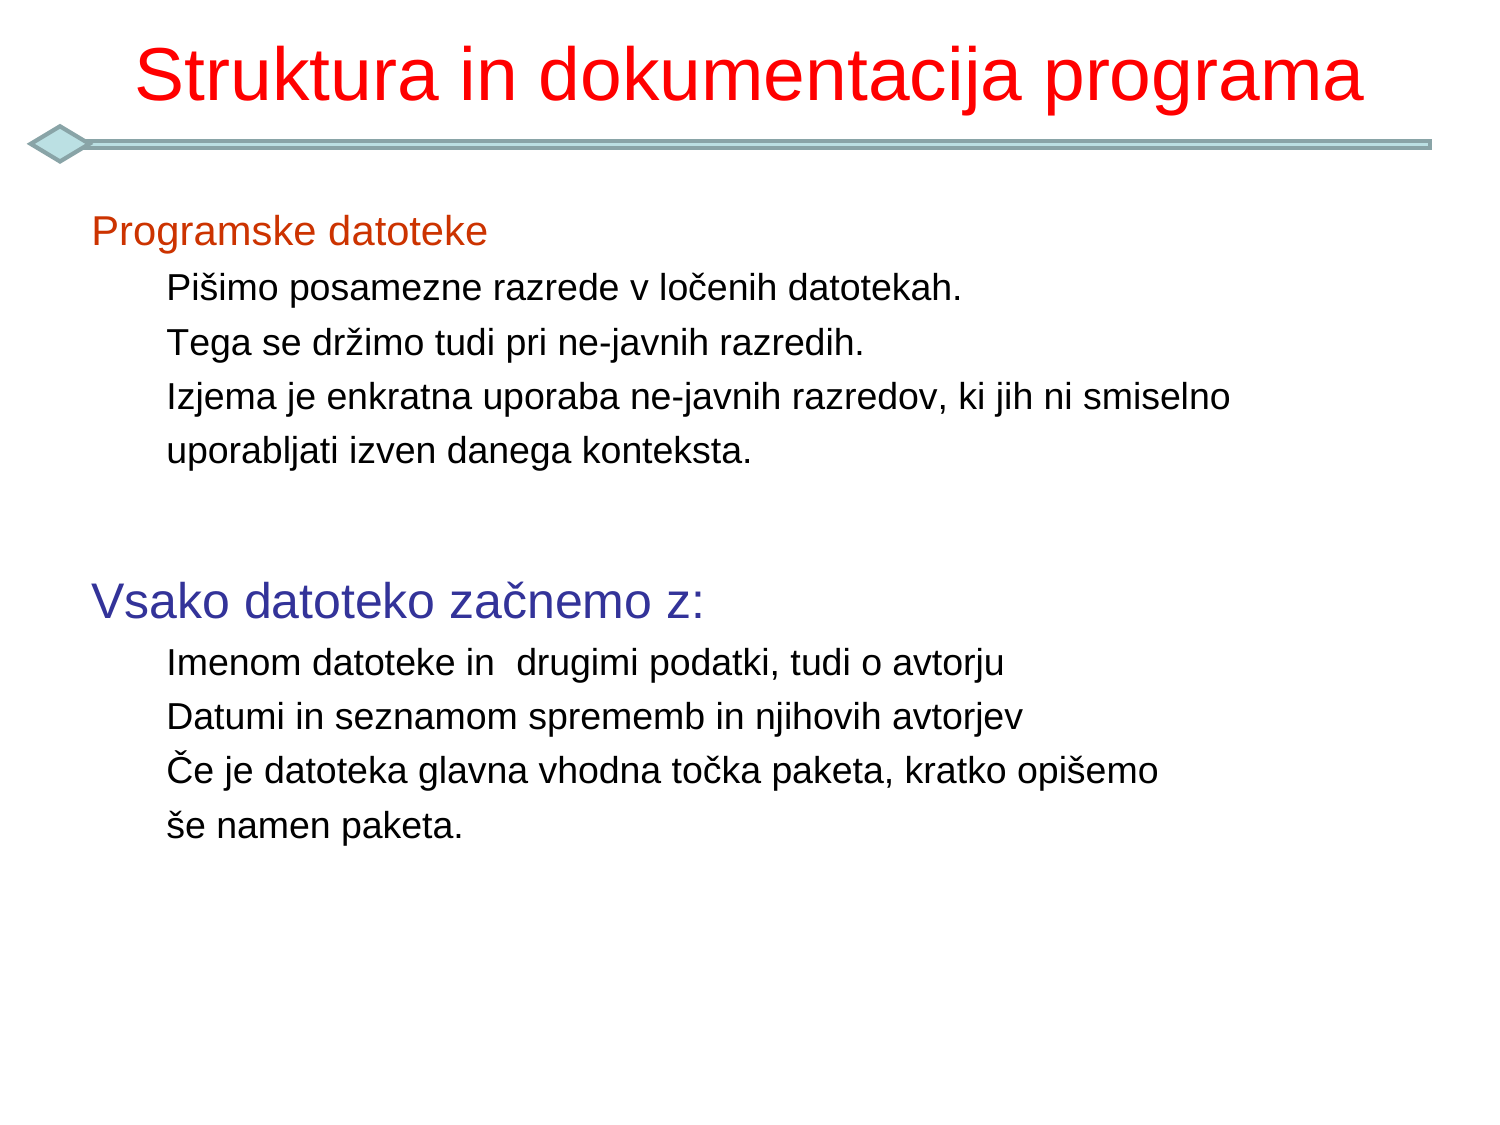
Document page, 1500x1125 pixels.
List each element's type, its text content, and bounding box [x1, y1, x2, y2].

title Struktura in dokumentacija programa [75, 0, 1426, 141]
list Programske datoteke Pišimo posamezne razrede v ločenih datotekah. Tega se držimo tudi pri ne-javnih razredih. Izjema je enkratna uporaba ne-javnih razredov, ki jih ni smiselno uporabljati izven danega konteksta. Vsako datoteko začnemo z: Imenom datoteke in drugimi podatki, tudi o avtorju Datumi in seznamom sprememb in njihovih avtorjev Če je datoteka glavna vhodna točka paketa, kratko opišemo še namen paketa. [76, 196, 1452, 997]
